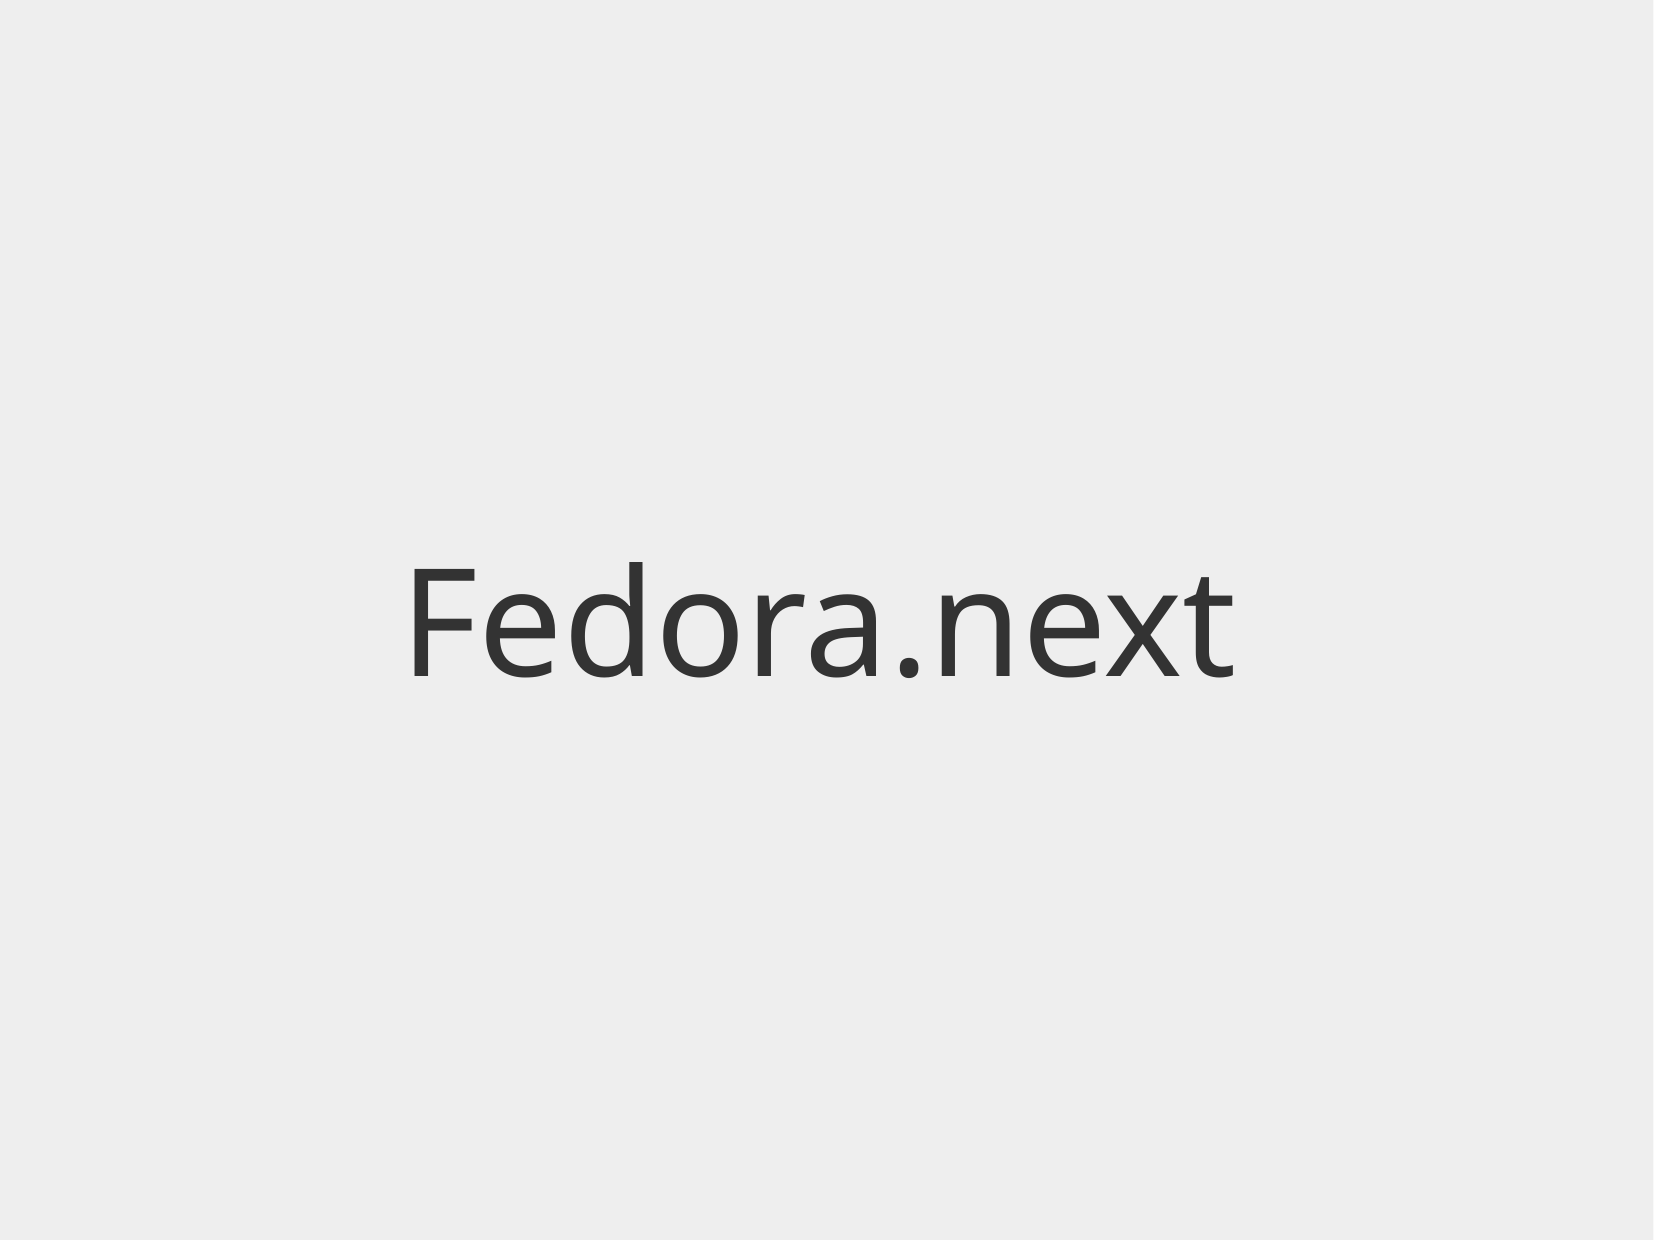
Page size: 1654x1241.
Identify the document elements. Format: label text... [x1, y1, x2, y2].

title Fedora.next [74, 524, 1564, 713]
